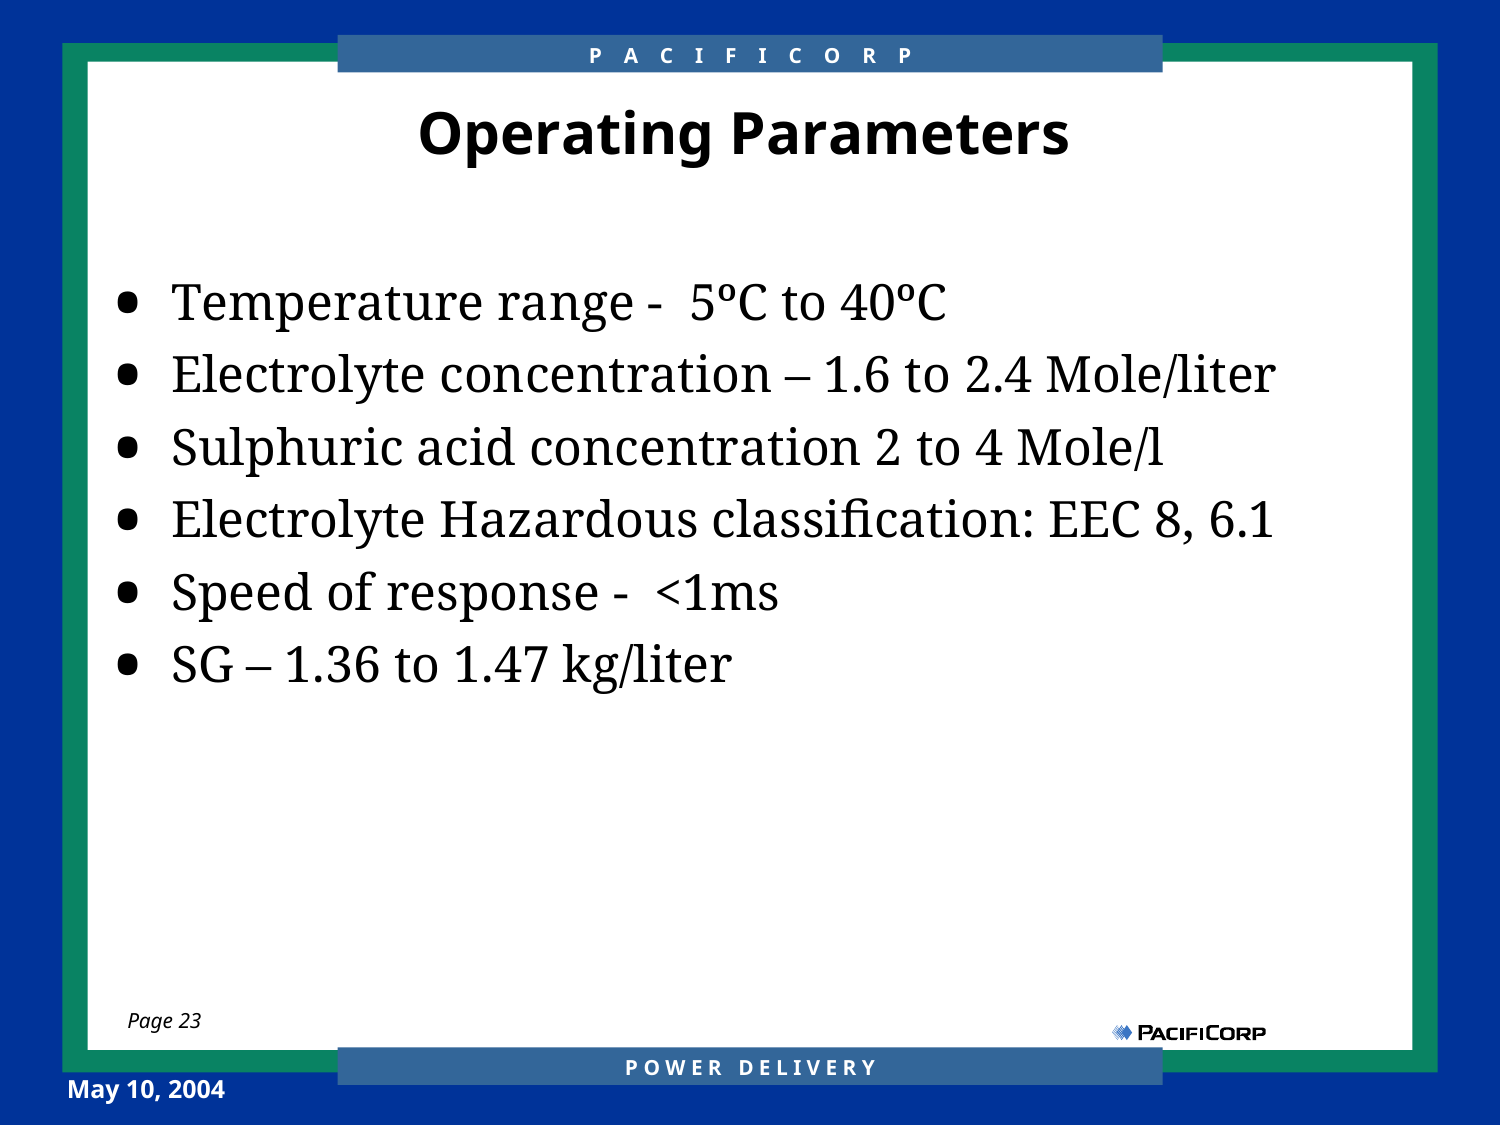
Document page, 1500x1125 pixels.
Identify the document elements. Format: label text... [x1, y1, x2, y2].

list Temperature range - 5ºC to 40ºC Electrolyte concentration – 1.6 to 2.4 Mole/liter Sulphuric acid concentration 2 to 4 Mole/l Electrolyte Hazardous classification: EEC 8, 6.1 Speed of response - <1ms SG – 1.36 to 1.47 kg/liter [99, 262, 1375, 938]
title Operating Parameters [87, 87, 1400, 175]
